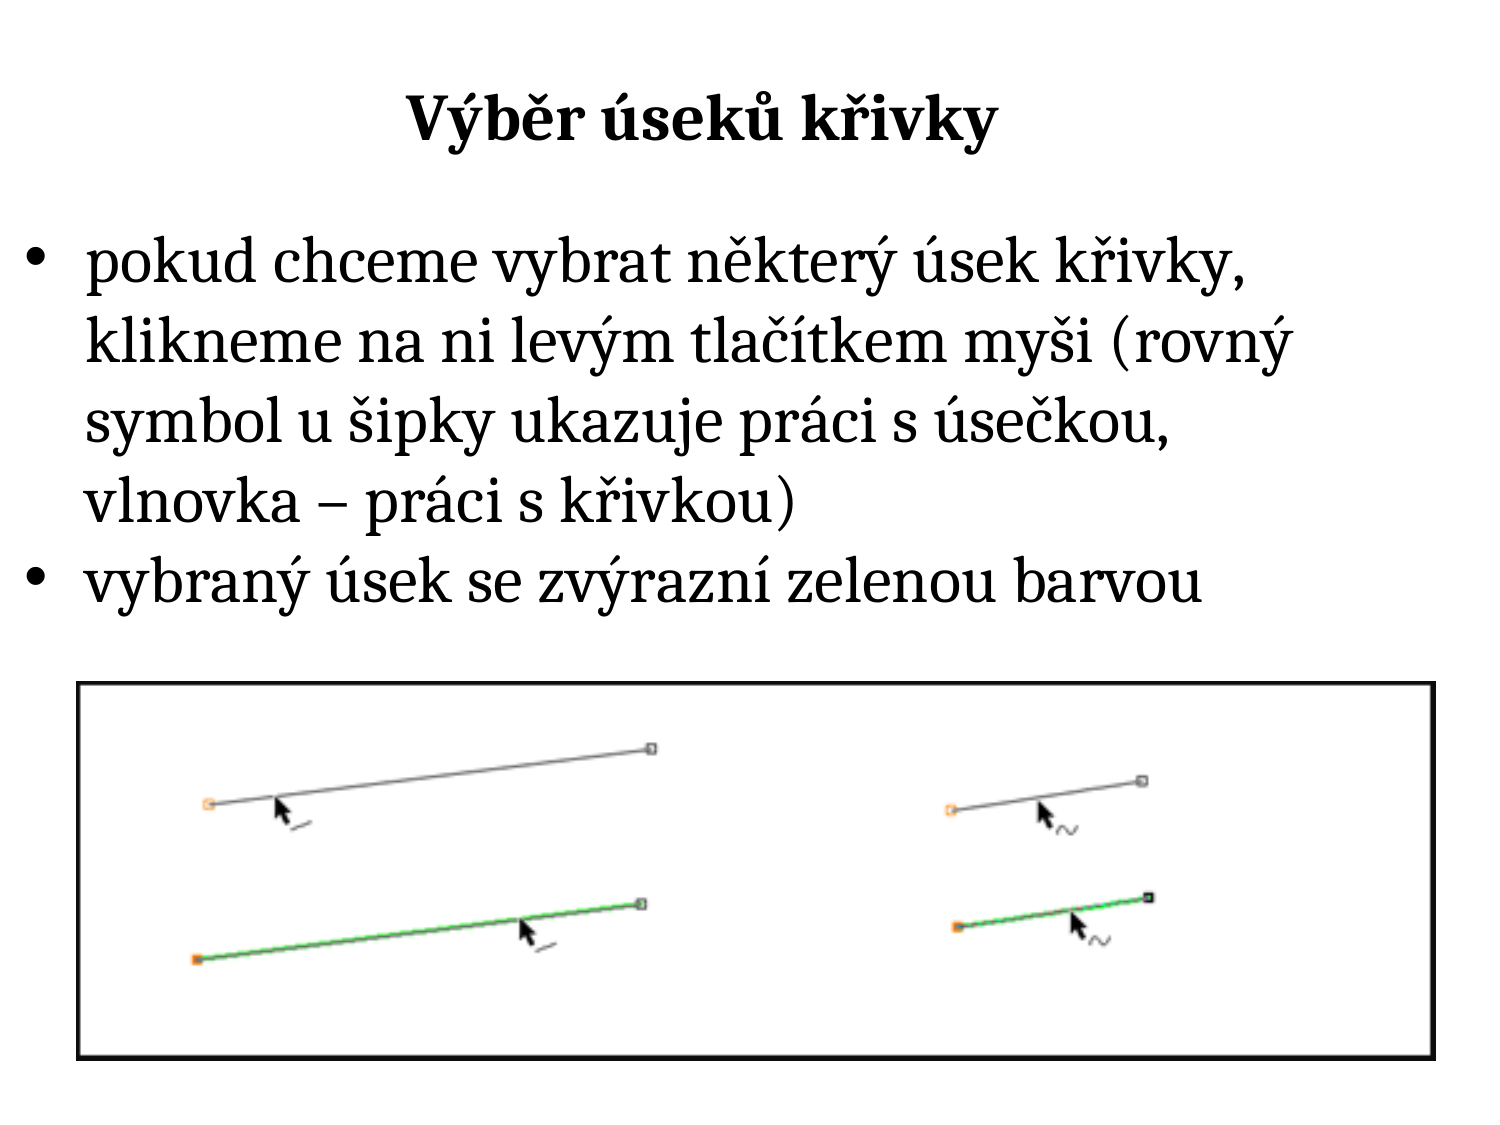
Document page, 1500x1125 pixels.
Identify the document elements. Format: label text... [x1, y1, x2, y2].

text_box pokud chceme vybrat některý úsek křivky, klikneme na ni levým tlačítkem myši (rovný symbol u šipky ukazuje práci s úsečkou, vlnovka – práci s křivkou) vybraný úsek se zvýrazní zelenou barvou [0, 207, 1497, 624]
picture [76, 681, 1436, 1061]
text_box Výběr úseků křivky [392, 66, 1015, 162]
